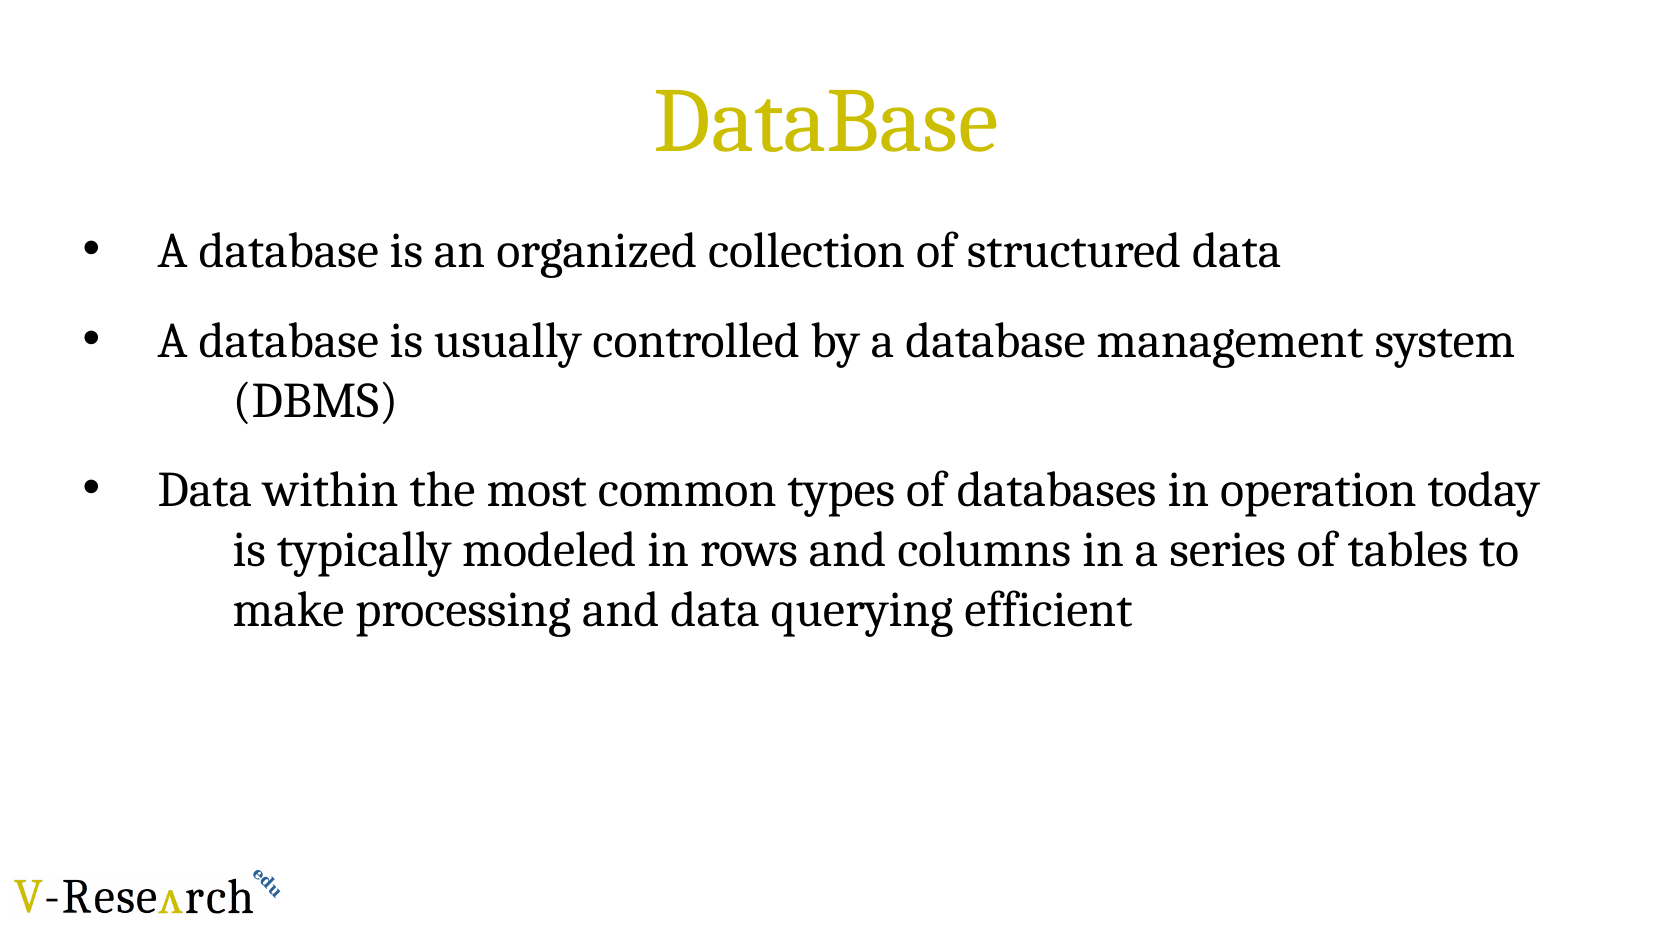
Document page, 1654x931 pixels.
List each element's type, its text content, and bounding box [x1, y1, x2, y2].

text_box edu [222, 847, 333, 931]
list A database is an organized collection of structured data A database is usually controlled by a database management system (DBMS) Data within the most common types of databases in operation today is typically modeled in rows and columns in a series of tables to make processing and data querying efficient [82, 217, 1571, 758]
title DataBase [82, 37, 1571, 193]
picture [11, 876, 255, 916]
